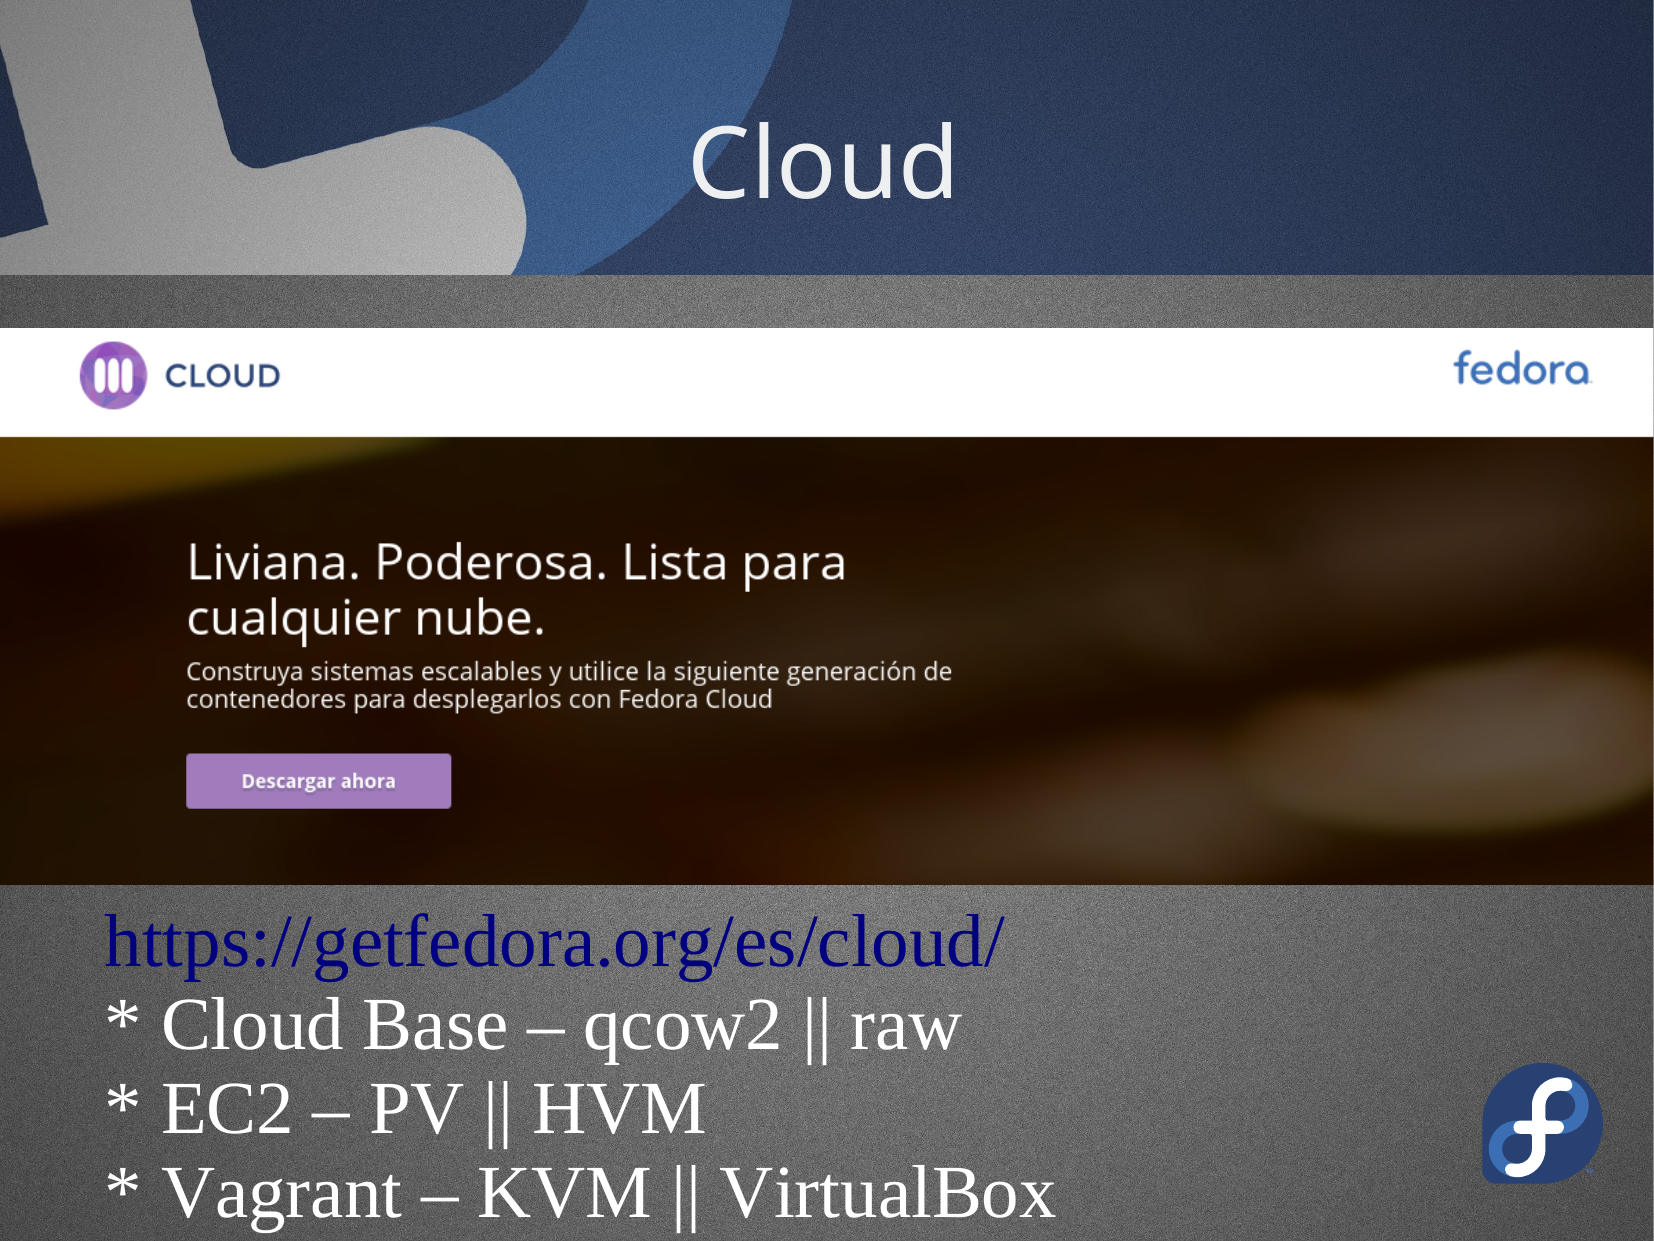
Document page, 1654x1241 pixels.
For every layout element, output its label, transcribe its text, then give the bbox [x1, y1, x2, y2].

text_box https://getfedora.org/es/cloud/ * Cloud Base – qcow2 || raw * EC2 – PV || HVM * Vagrant – KVM || VirtualBox [90, 891, 1603, 1241]
picture [0, 0, 1654, 1241]
text_box Cloud [86, 59, 1563, 266]
